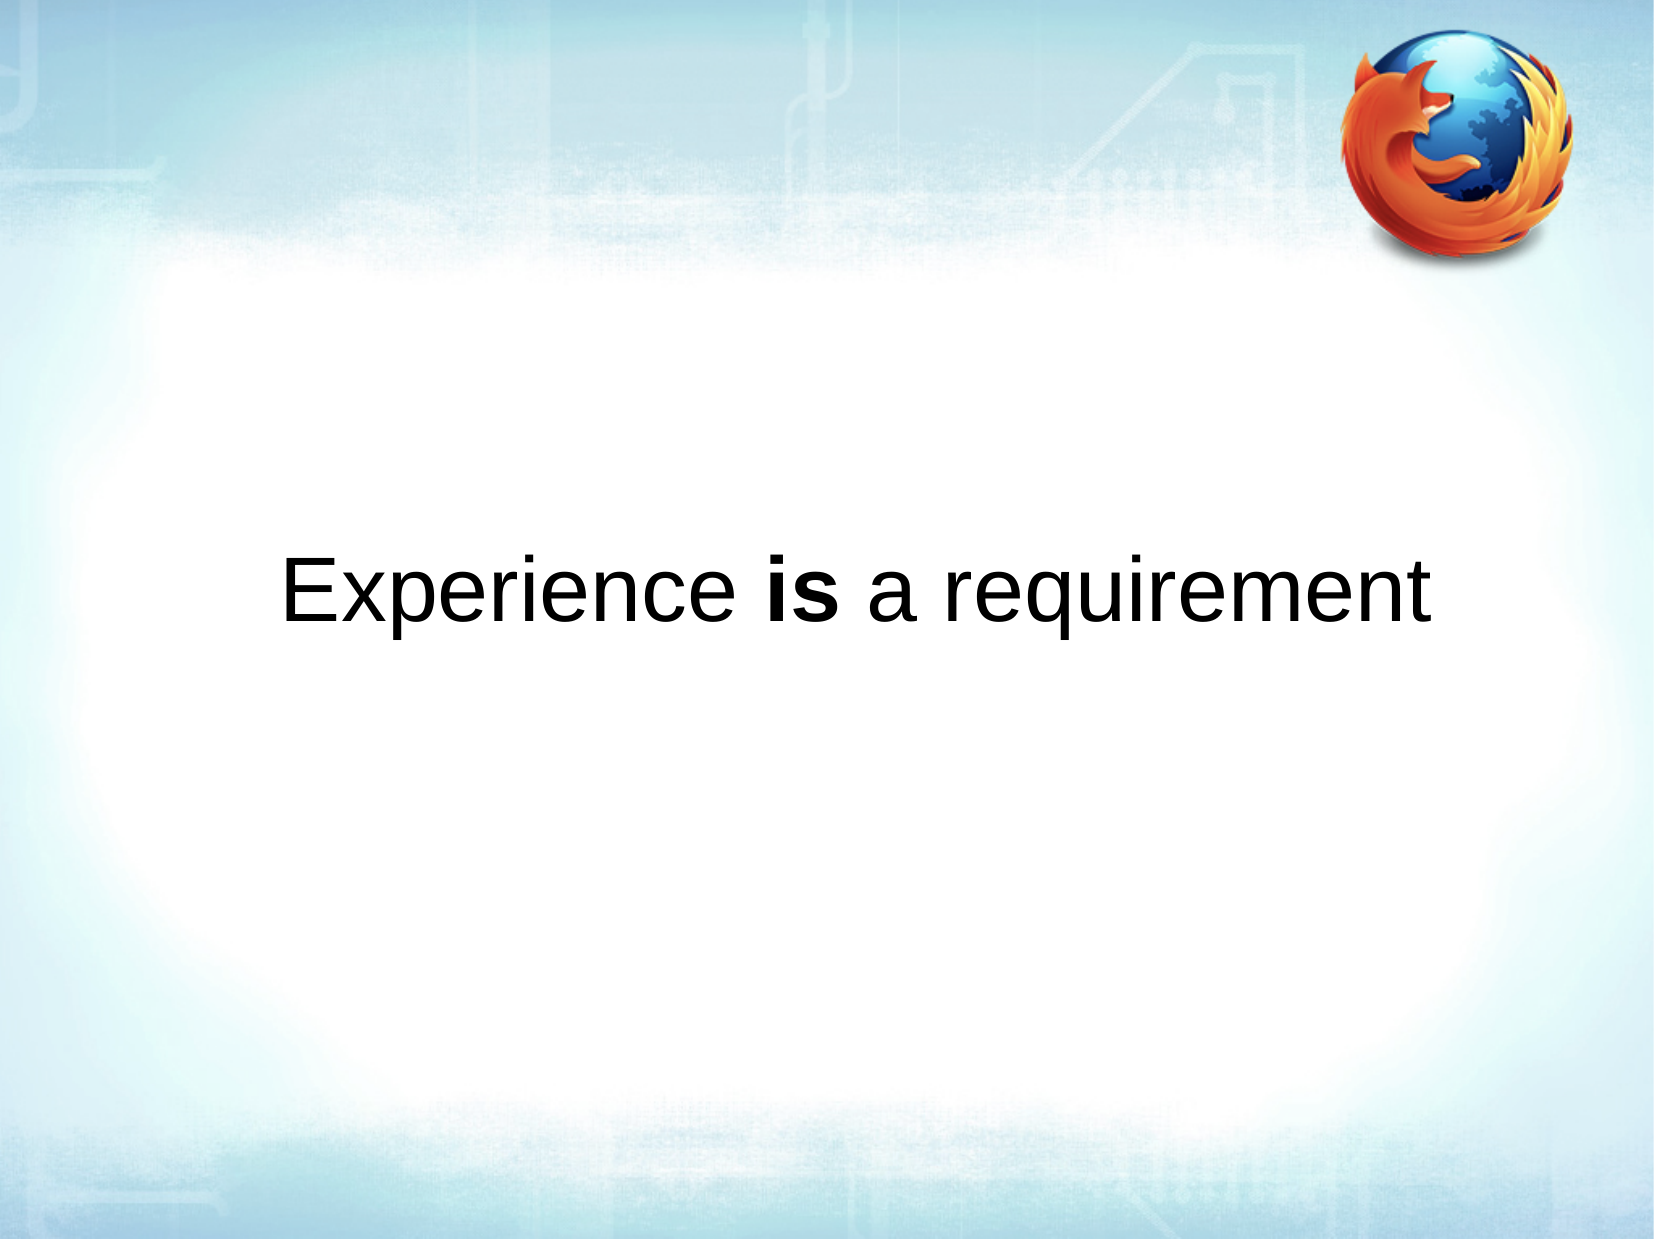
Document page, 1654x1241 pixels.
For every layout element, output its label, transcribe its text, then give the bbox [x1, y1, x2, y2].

title Experience is a requirement [112, 487, 1601, 695]
picture [0, 0, 1654, 1239]
